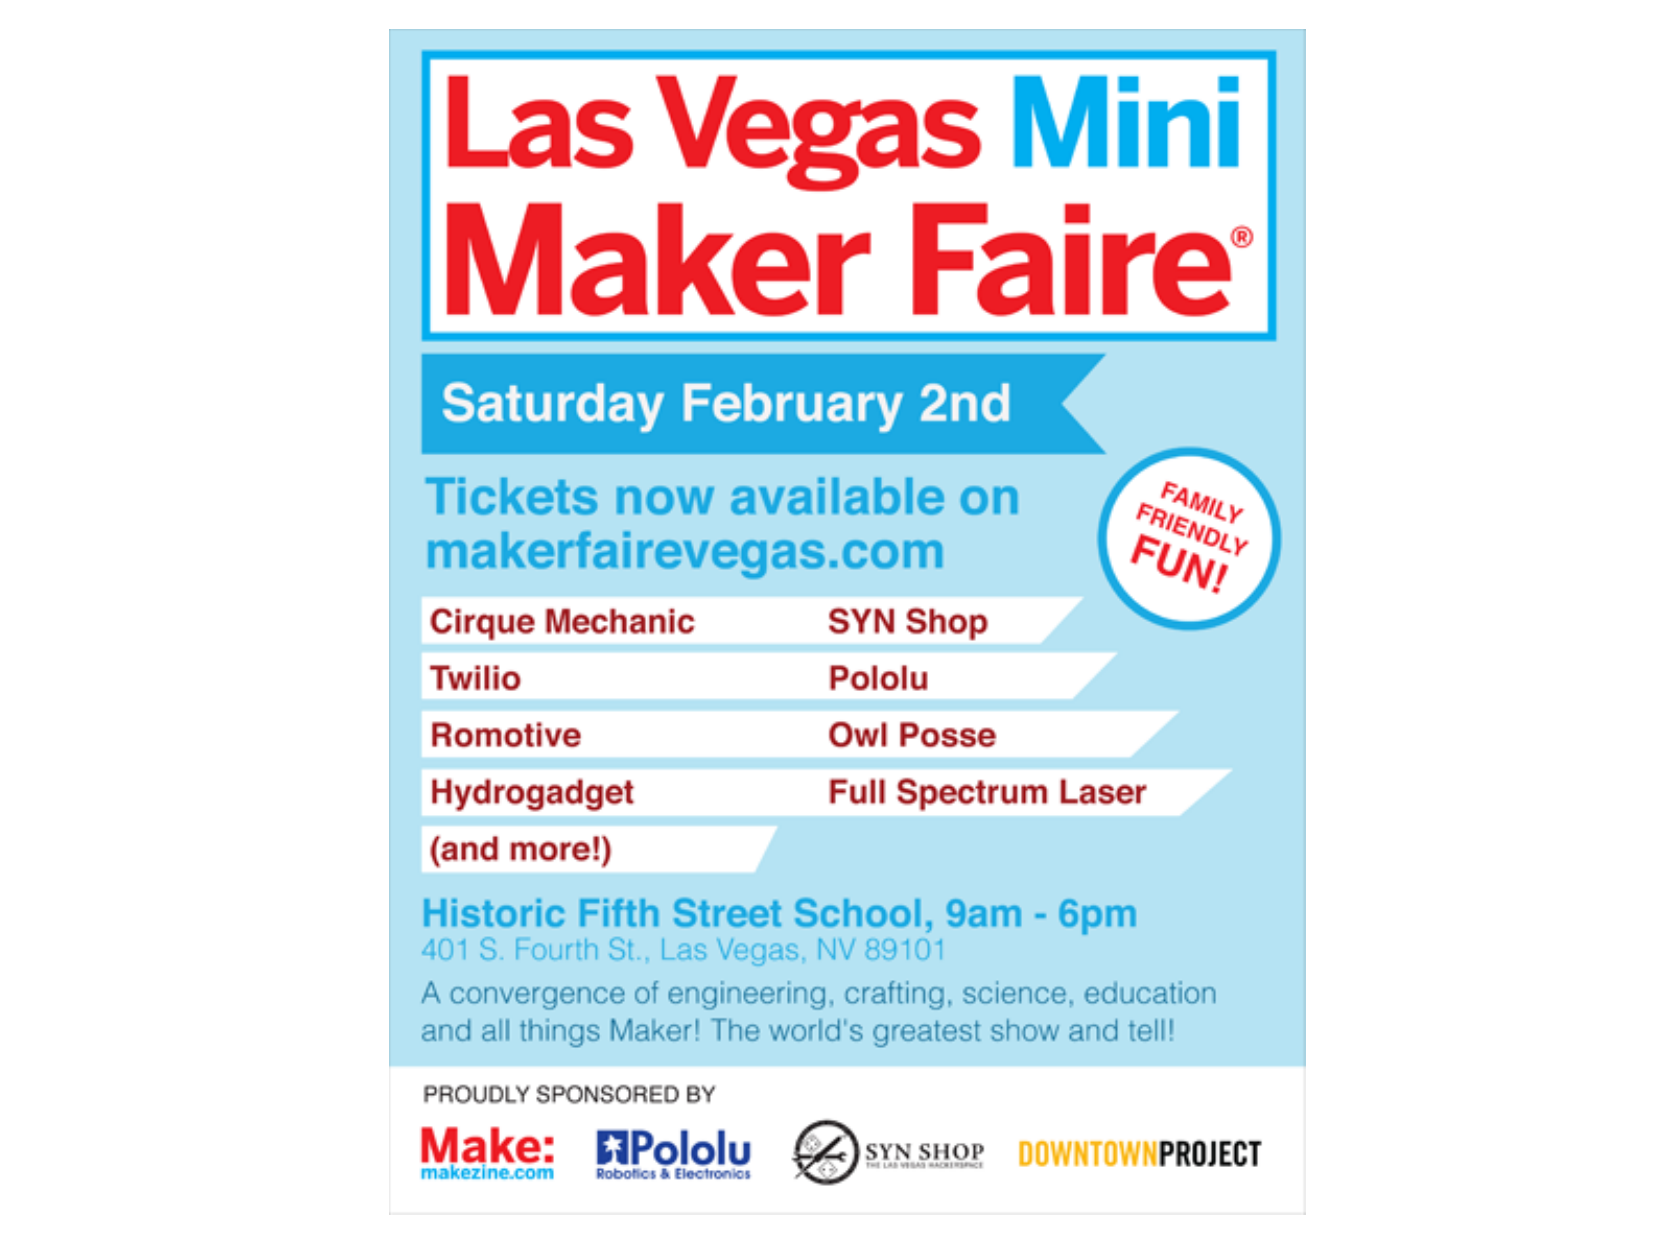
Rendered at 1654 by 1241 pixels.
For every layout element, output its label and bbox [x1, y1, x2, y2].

picture [389, 29, 1306, 1216]
